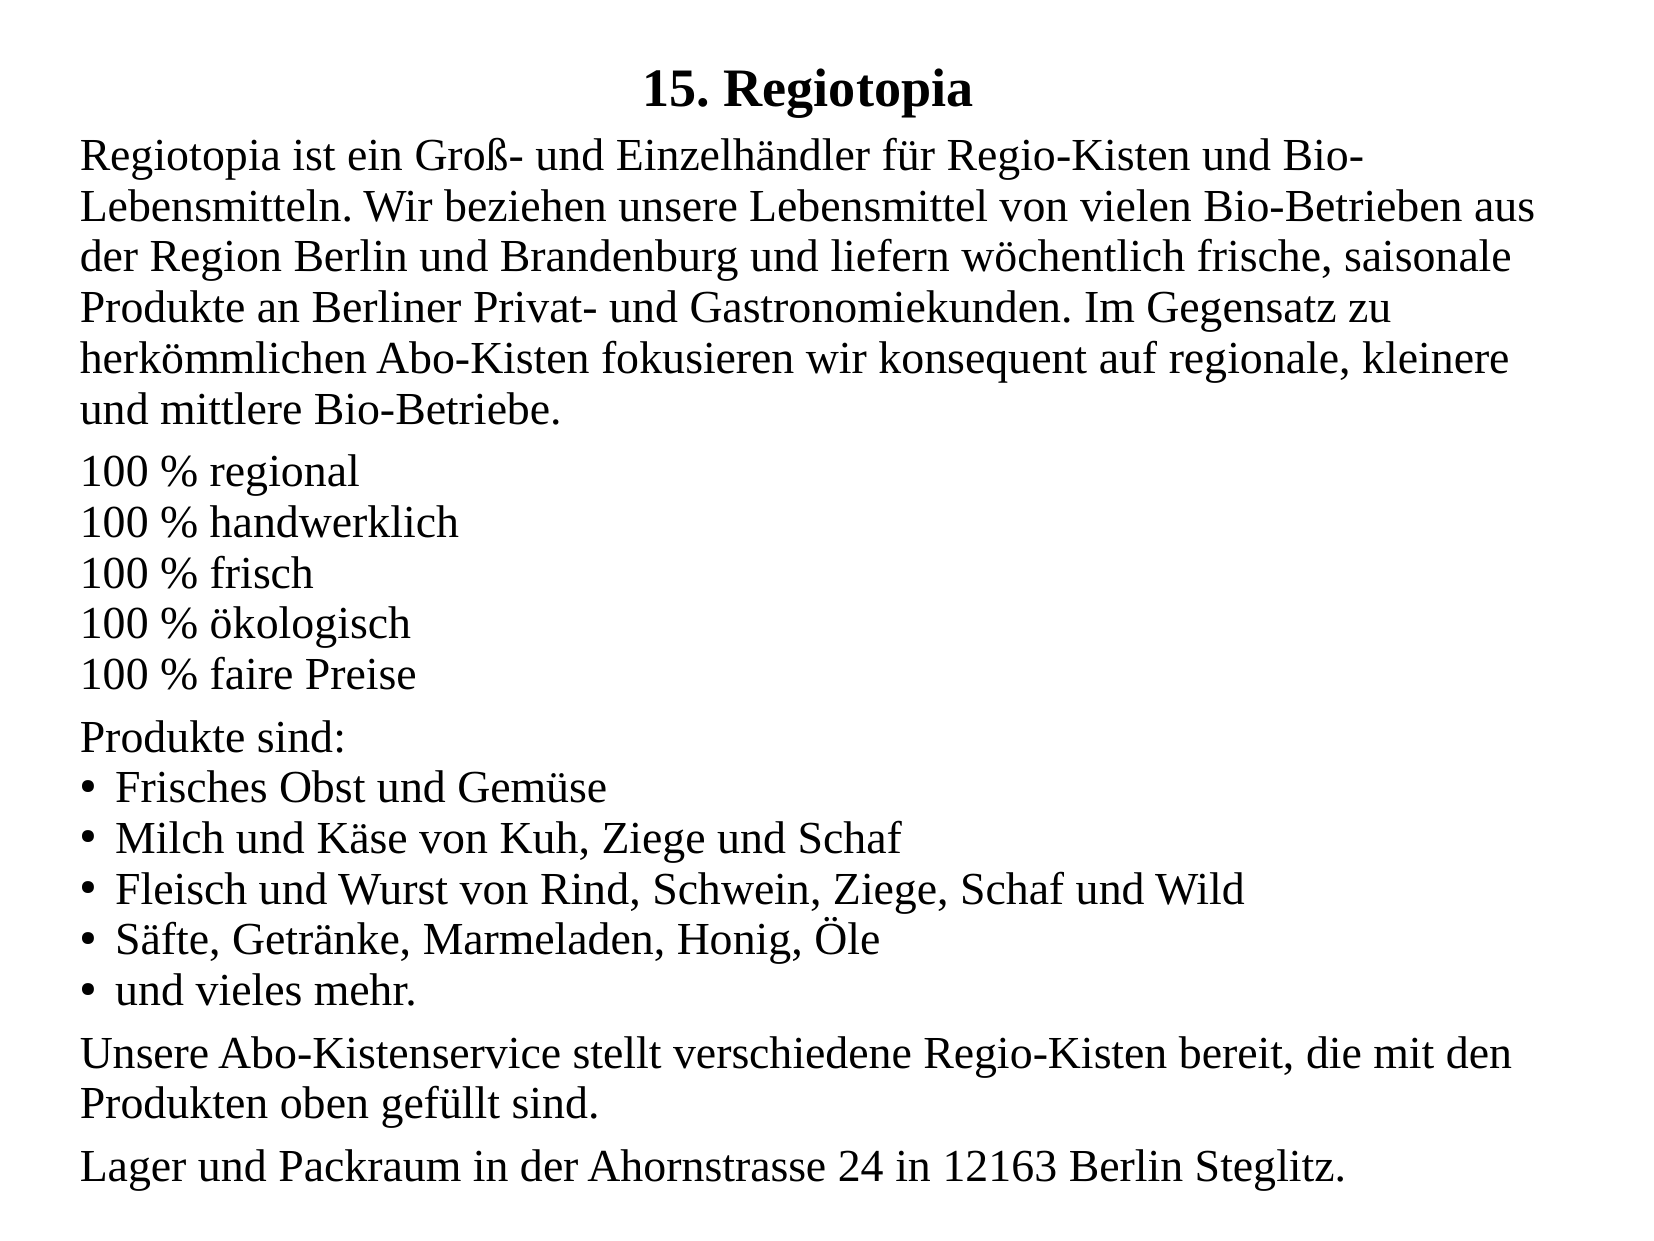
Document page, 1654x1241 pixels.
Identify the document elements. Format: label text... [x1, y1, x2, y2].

text_box 15. Regiotopia Regiotopia ist ein Groß- und Einzelhändler für Regio-Kisten und Bio-Lebensmitteln. Wir beziehen unsere Lebensmittel von vielen Bio-Betrieben aus der Region Berlin und Brandenburg und liefern wöchentlich frische, saisonale Produkte an Berliner Privat- und Gastronomiekunden. Im Gegensatz zu herkömmlichen Abo-Kisten fokusieren wir konsequent auf regionale, kleinere und mittlere Bio-Betriebe. 100 % regional 100 % handwerklich 100 % frisch 100 % ökologisch 100 % faire Preise Produkte sind: Frisches Obst und Gemüse Milch und Käse von Kuh, Ziege und Schaf Fleisch und Wurst von Rind, Schwein, Ziege, Schaf und Wild Säfte, Getränke, Marmeladen, Honig, Öle und vieles mehr. Unsere Abo-Kistenservice stellt verschiedene Regio-Kisten bereit, die mit den Produkten oben gefüllt sind. Lager und Packraum in der Ahornstrasse 24 in 12163 Berlin Steglitz. [64, 50, 1589, 1199]
